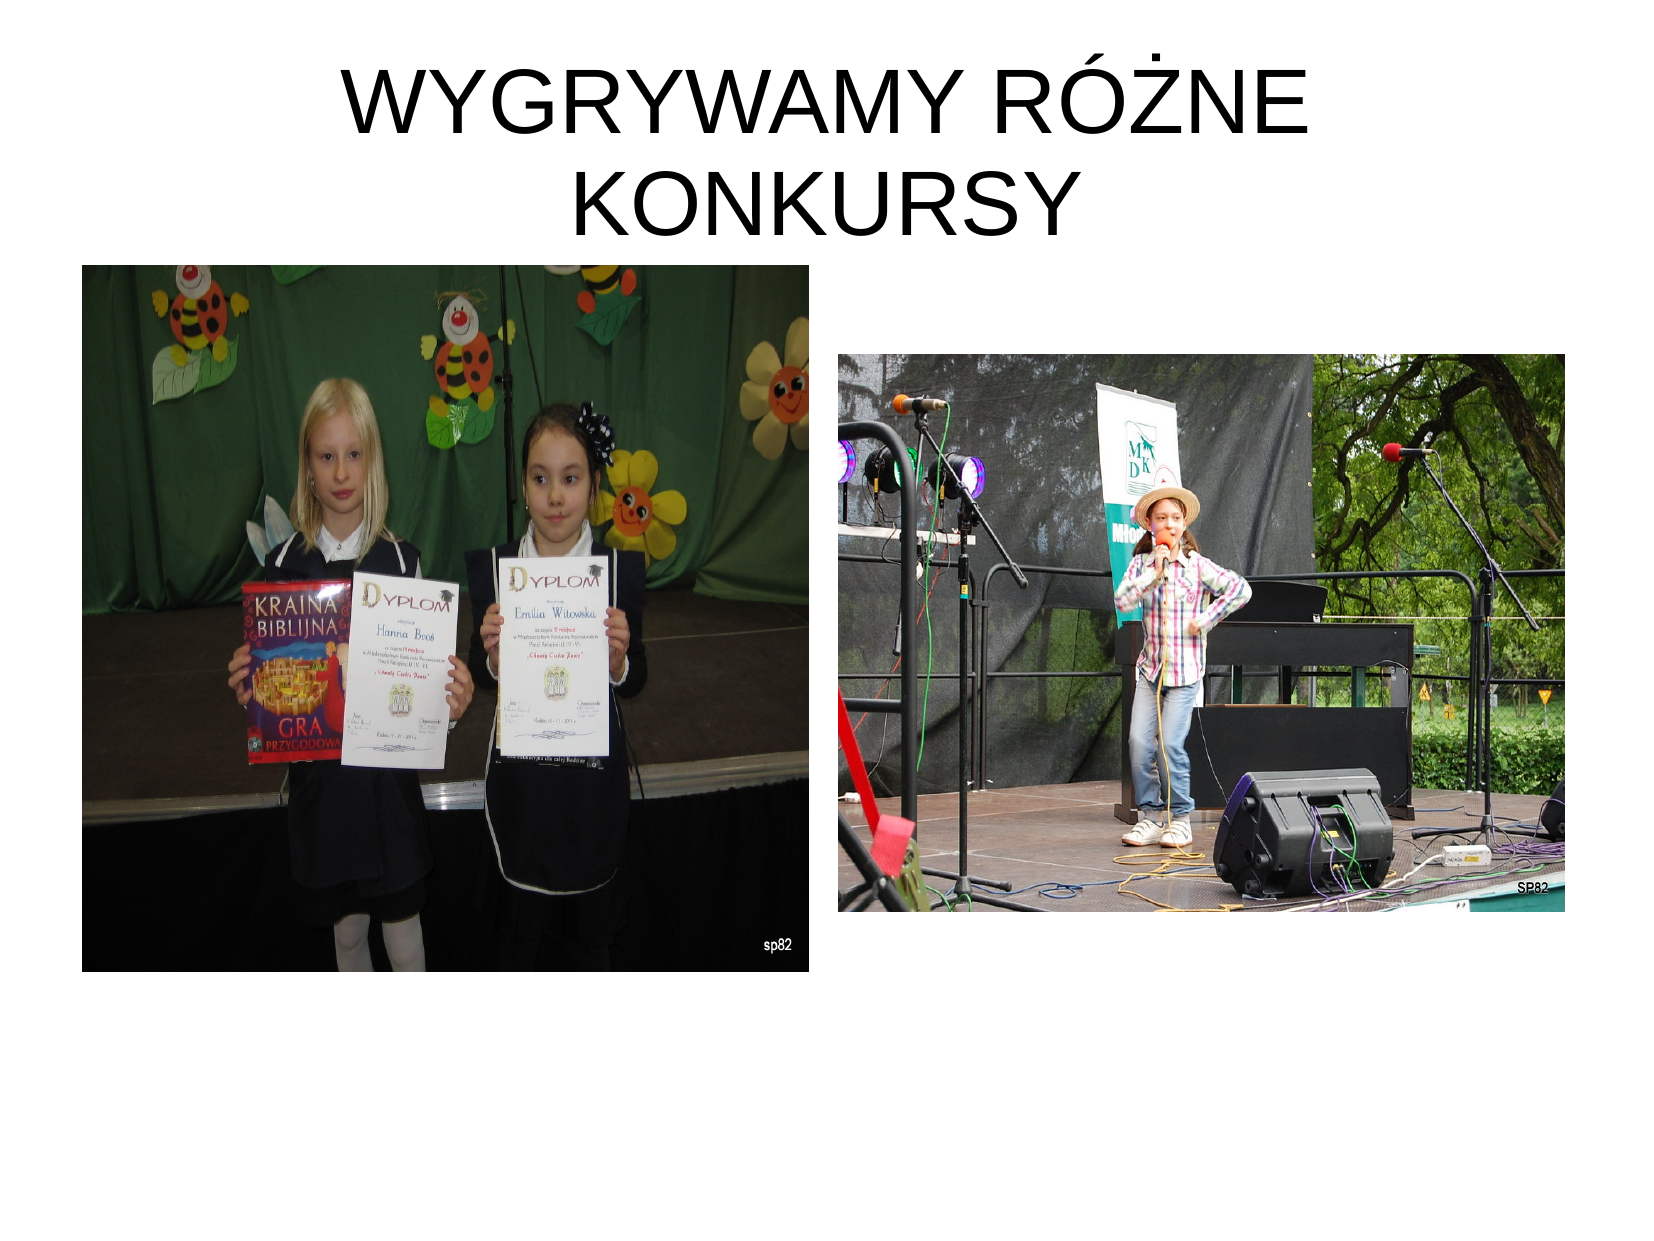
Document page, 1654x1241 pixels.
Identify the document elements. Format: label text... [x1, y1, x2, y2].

picture [82, 265, 809, 972]
title WYGRYWAMY RÓŻNE KONKURSY [82, 49, 1571, 257]
picture [838, 354, 1565, 912]
